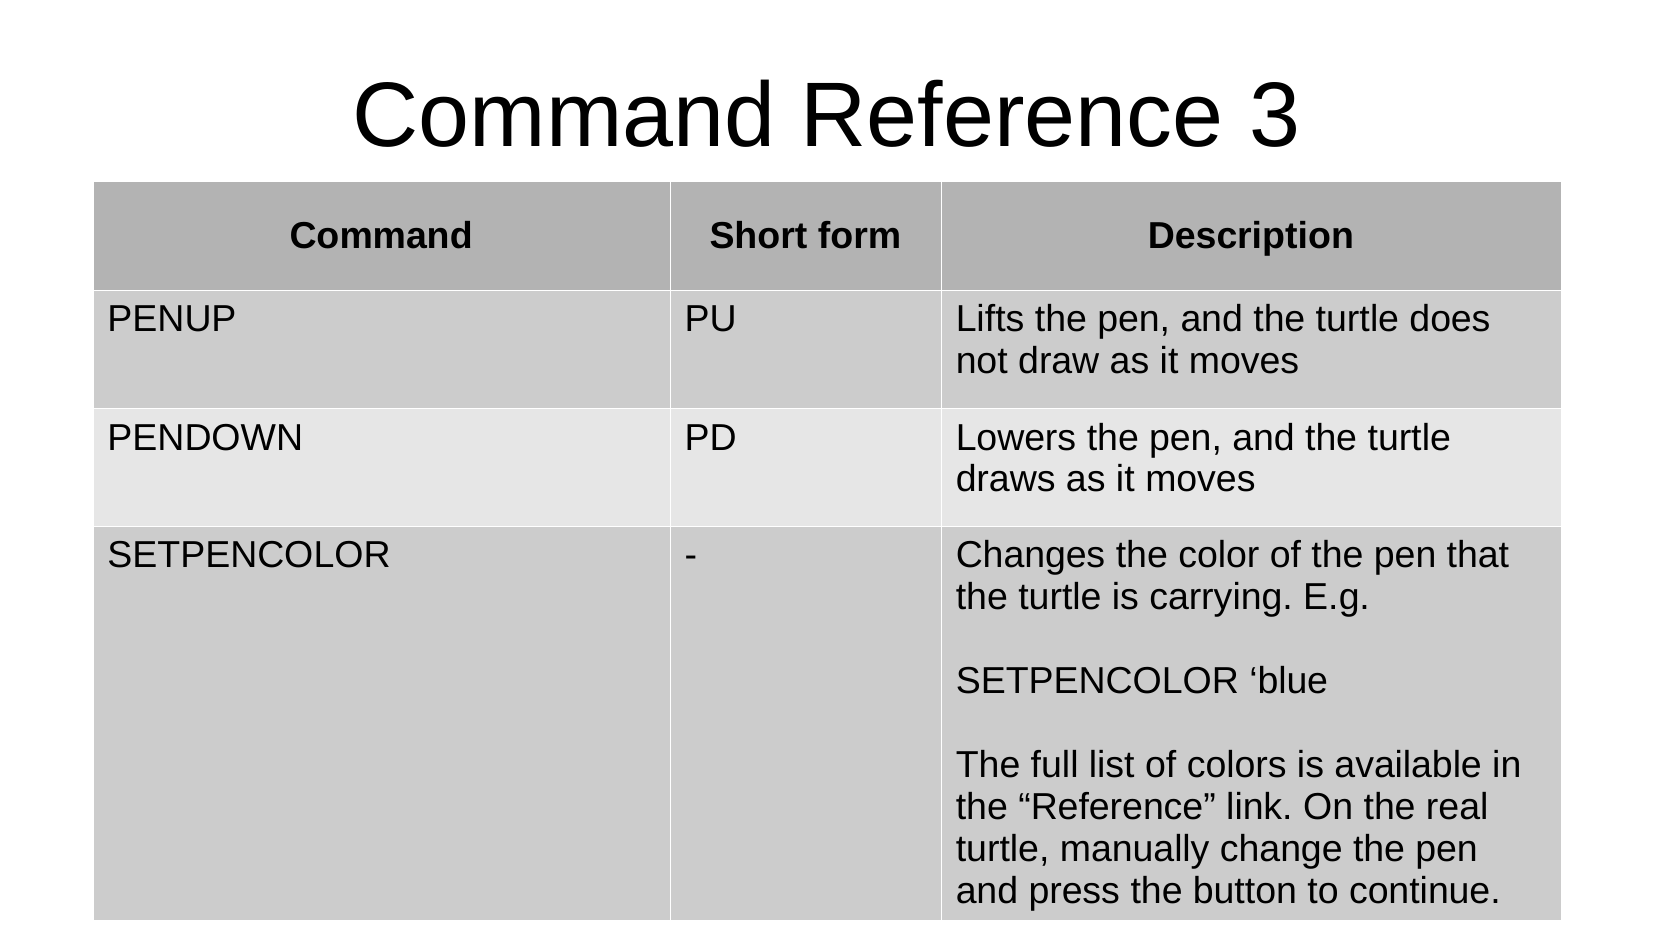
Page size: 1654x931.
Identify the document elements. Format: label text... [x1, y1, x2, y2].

title Command Reference 3 [82, 37, 1571, 193]
table_cell - [671, 527, 941, 920]
table_cell PU [671, 291, 941, 408]
table_cell SETPENCOLOR [94, 527, 670, 920]
table_cell Lifts the pen, and the turtle does not draw as it moves [942, 291, 1561, 408]
table_cell Changes the color of the pen that the turtle is carrying. E.g. SETPENCOLOR ‘blue The full list of colors is available in the “Reference” link. On the real turtle, manually change the pen and press the button to continue. [942, 527, 1561, 920]
table_header Short form [671, 182, 941, 290]
table_cell PD [671, 409, 941, 526]
table_header Command [94, 182, 670, 290]
table_cell PENUP [94, 291, 670, 408]
table_cell Lowers the pen, and the turtle draws as it moves [942, 409, 1561, 526]
table_cell PENDOWN [94, 409, 670, 526]
table_header Description [942, 182, 1561, 290]
